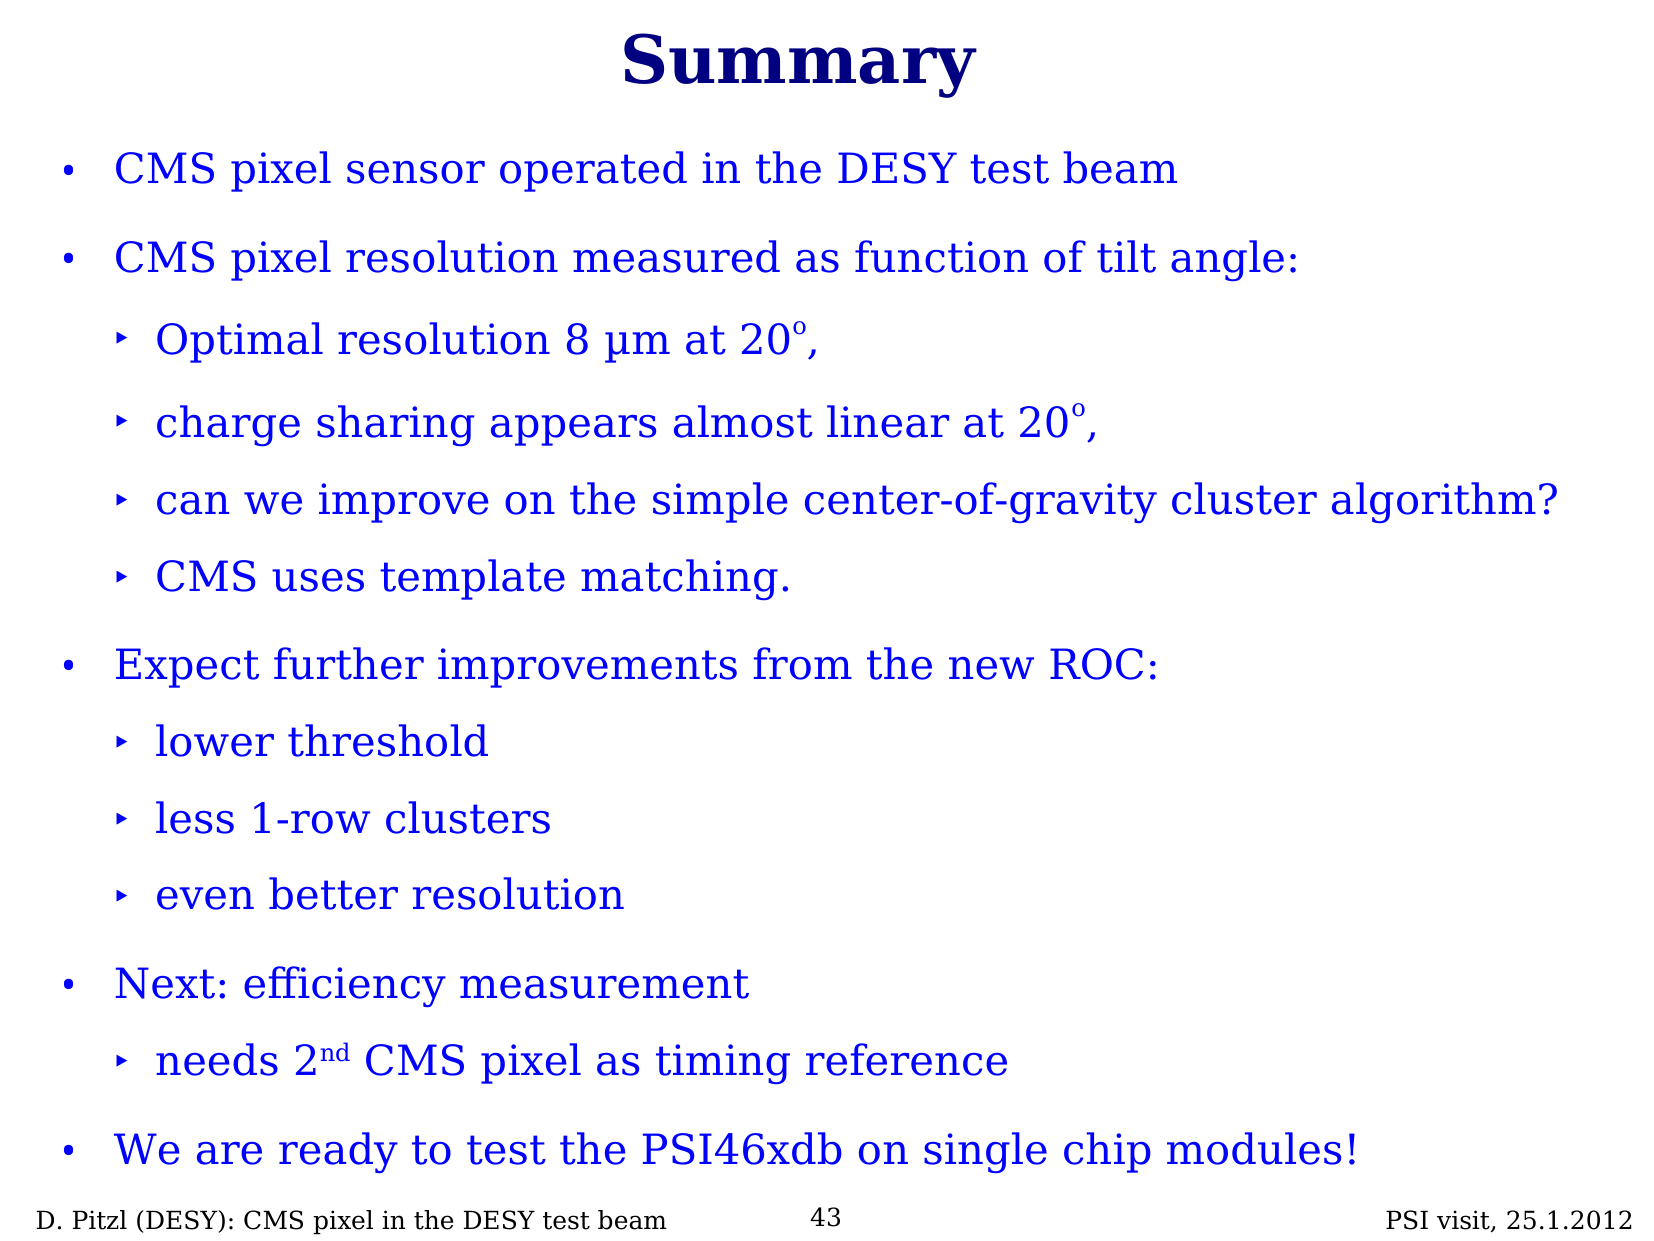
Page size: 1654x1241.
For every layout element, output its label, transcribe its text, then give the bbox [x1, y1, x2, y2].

list CMS pixel sensor operated in the DESY test beam CMS pixel resolution measured as function of tilt angle: Optimal resolution 8 µm at 20o, charge sharing appears almost linear at 20o, can we improve on the simple center-of-gravity cluster algorithm? CMS uses template matching. Expect further improvements from the new ROC: lower threshold less 1-row clusters even better resolution Next: efficiency measurement needs 2nd CMS pixel as timing reference We are ready to test the PSI46xdb on single chip modules! [60, 134, 1618, 1165]
title Summary [91, 21, 1504, 100]
